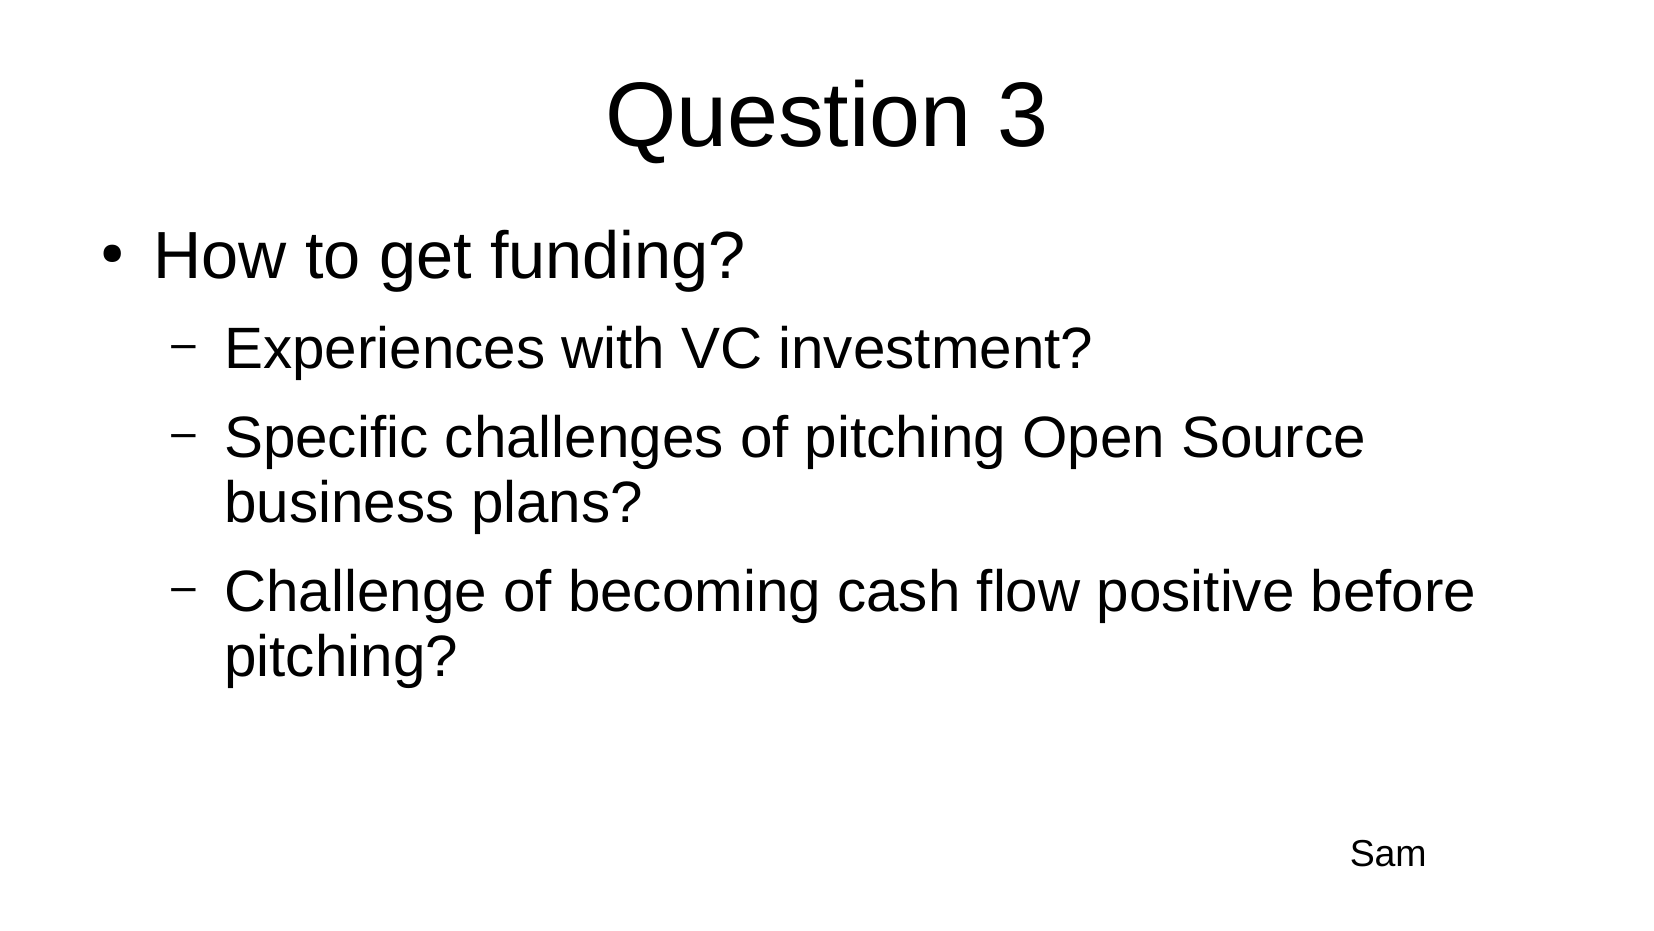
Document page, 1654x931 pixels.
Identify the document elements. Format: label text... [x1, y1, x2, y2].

title Question 3 [82, 37, 1571, 193]
text_box Sam [1335, 825, 1591, 882]
list How to get funding? Experiences with VC investment? Specific challenges of pitching Open Source business plans? Challenge of becoming cash flow positive before pitching? [82, 217, 1571, 758]
